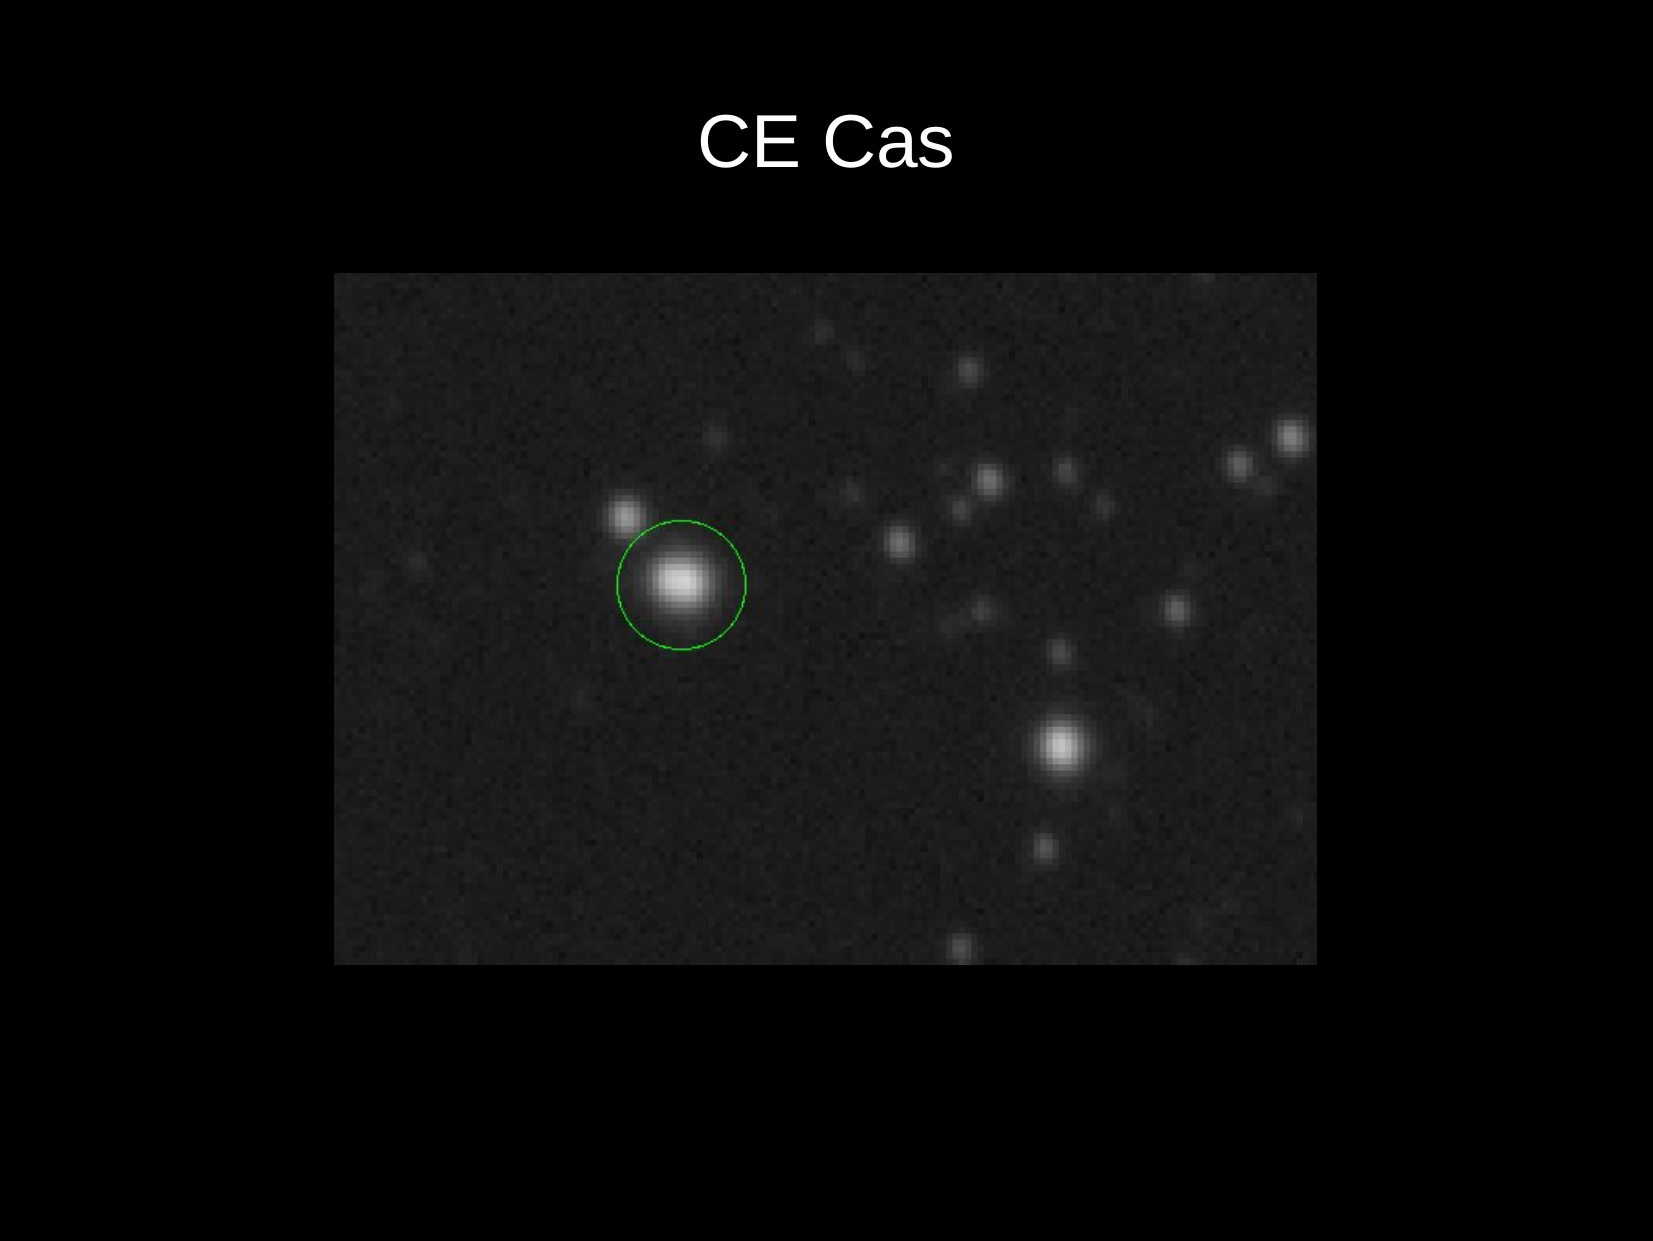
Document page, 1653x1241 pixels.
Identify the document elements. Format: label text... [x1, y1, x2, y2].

picture [334, 273, 1317, 965]
text_box CE Cas [649, 88, 1004, 188]
